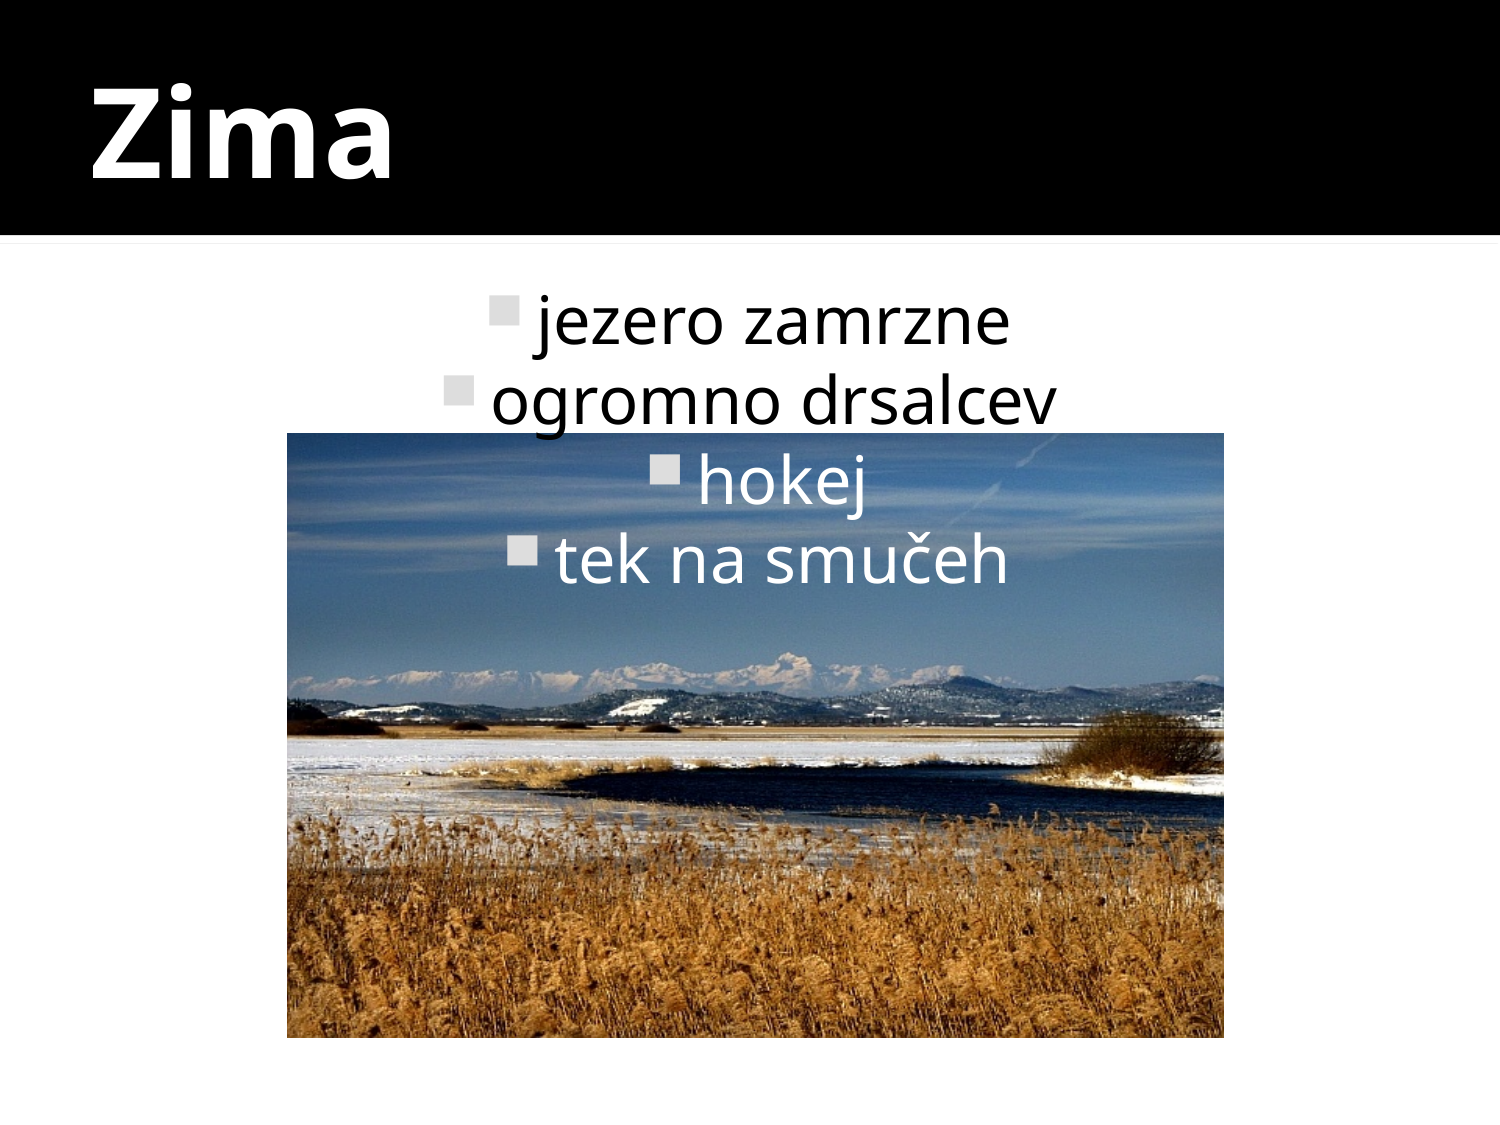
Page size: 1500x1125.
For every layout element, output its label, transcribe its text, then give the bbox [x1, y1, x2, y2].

picture [287, 688, 1224, 1038]
list jezero zamrzne ogromno drsalcev hokej tek na smučeh [75, 262, 1425, 688]
title Zima [75, 25, 1425, 231]
